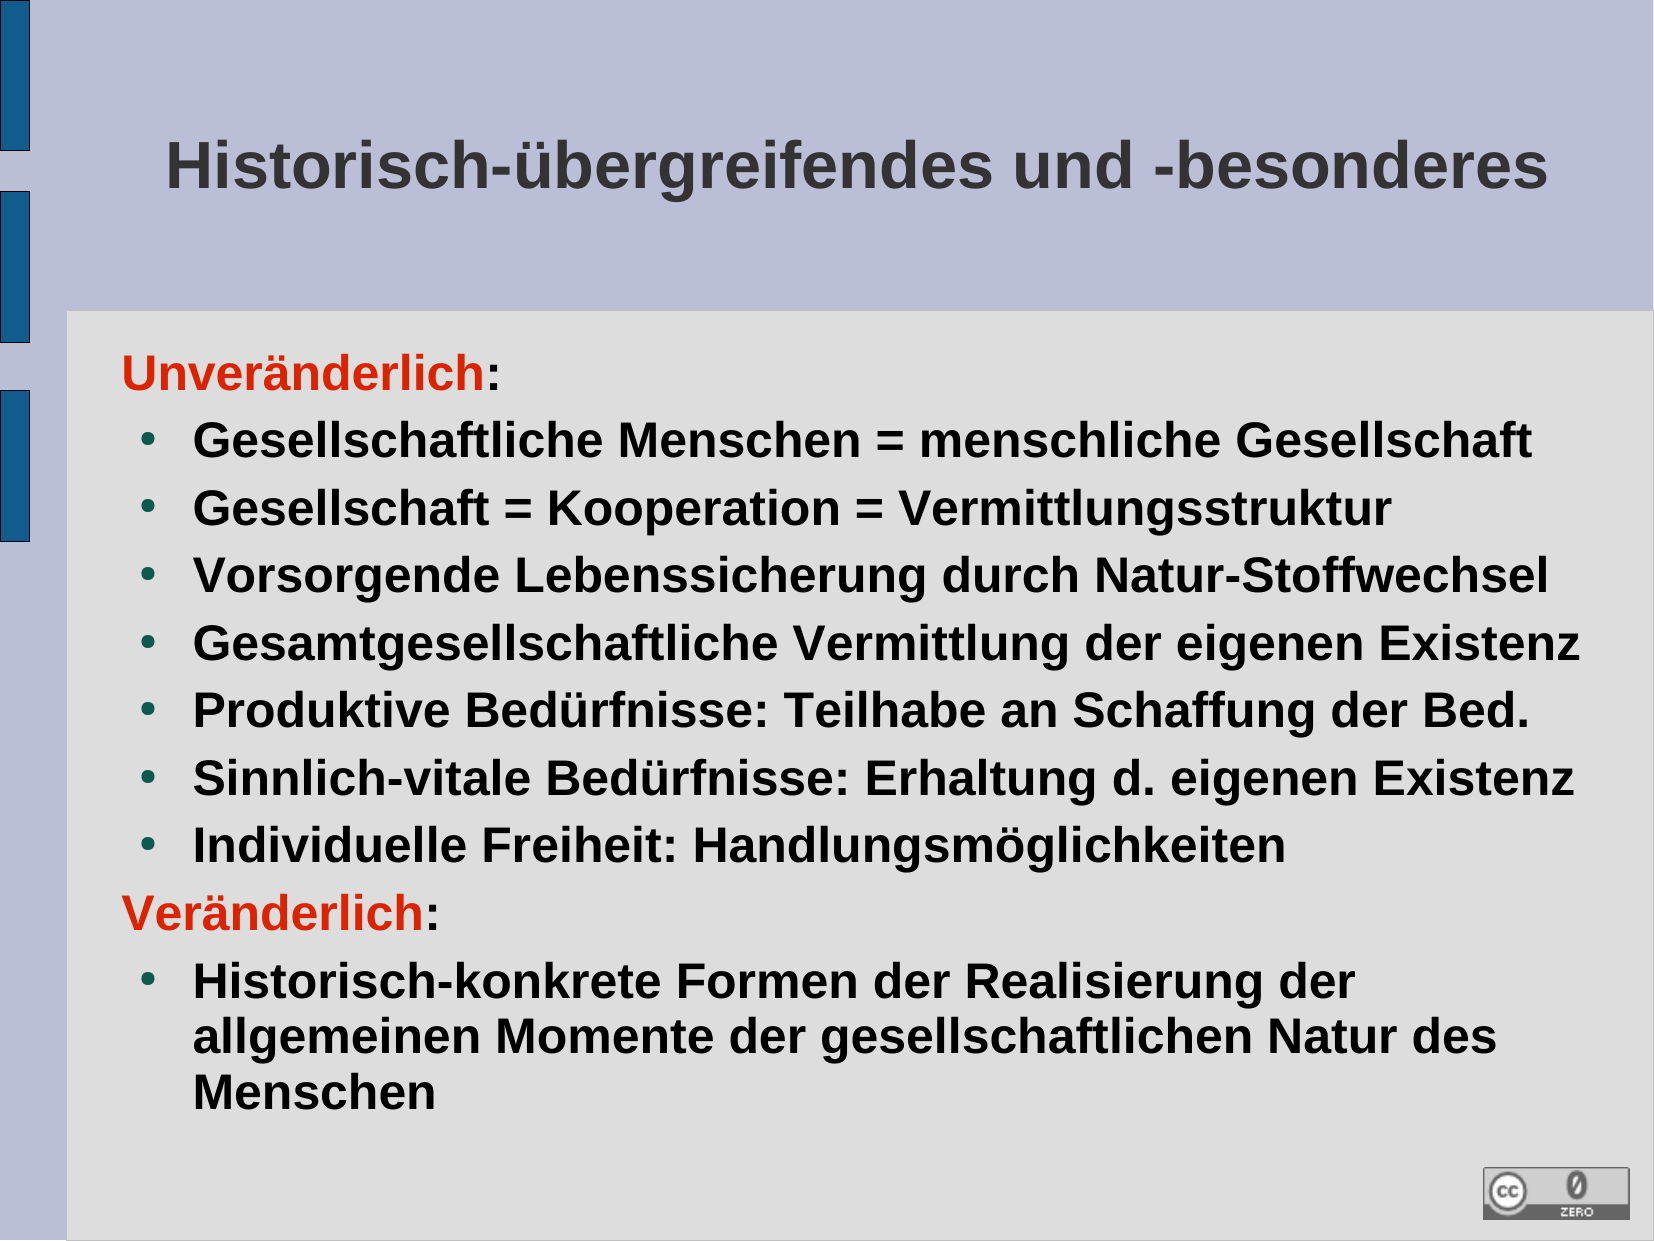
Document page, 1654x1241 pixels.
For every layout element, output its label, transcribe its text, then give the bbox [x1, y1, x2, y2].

picture [1483, 1167, 1630, 1220]
title Historisch-übergreifendes und -besonderes [121, 61, 1595, 269]
list Unveränderlich: Gesellschaftliche Menschen = menschliche Gesellschaft Gesellschaft = Kooperation = Vermittlungsstruktur Vorsorgende Lebenssicherung durch Natur-Stoffwechsel Gesamtgesellschaftliche Vermittlung der eigenen Existenz Produktive Bedürfnisse: Teilhabe an Schaffung der Bed. Sinnlich-vitale Bedürfnisse: Erhaltung d. eigenen Existenz Individuelle Freiheit: Handlungsmöglichkeiten Veränderlich: Historisch-konkrete Formen der Realisierung der allgemeinen Momente der gesellschaftlichen Natur des Menschen [121, 344, 1595, 1152]
